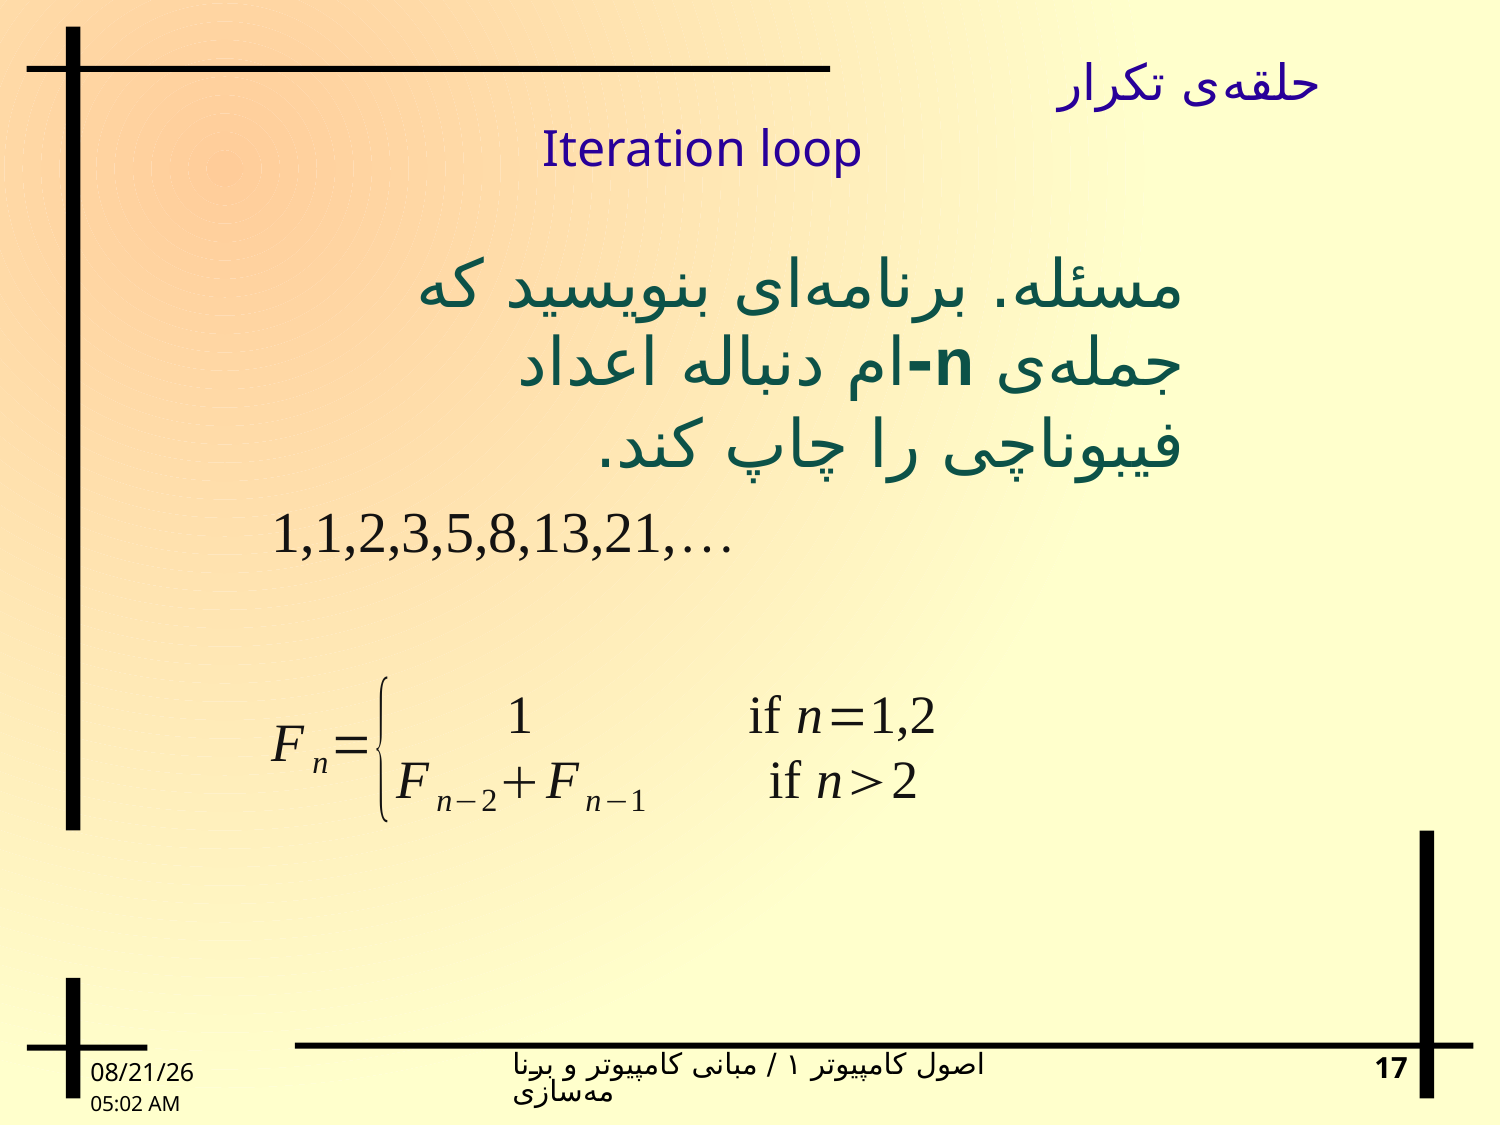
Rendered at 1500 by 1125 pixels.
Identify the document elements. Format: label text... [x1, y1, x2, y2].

title حلقه‌ی تکرار Iteration loop [62, 57, 1344, 178]
list مسئله. برنامه‌ای بنویسید که جمله‌ی n-ام دنباله اعداد فیبوناچی را چاپ کند. [261, 245, 1239, 455]
chart [265, 501, 742, 566]
chart [262, 674, 944, 826]
